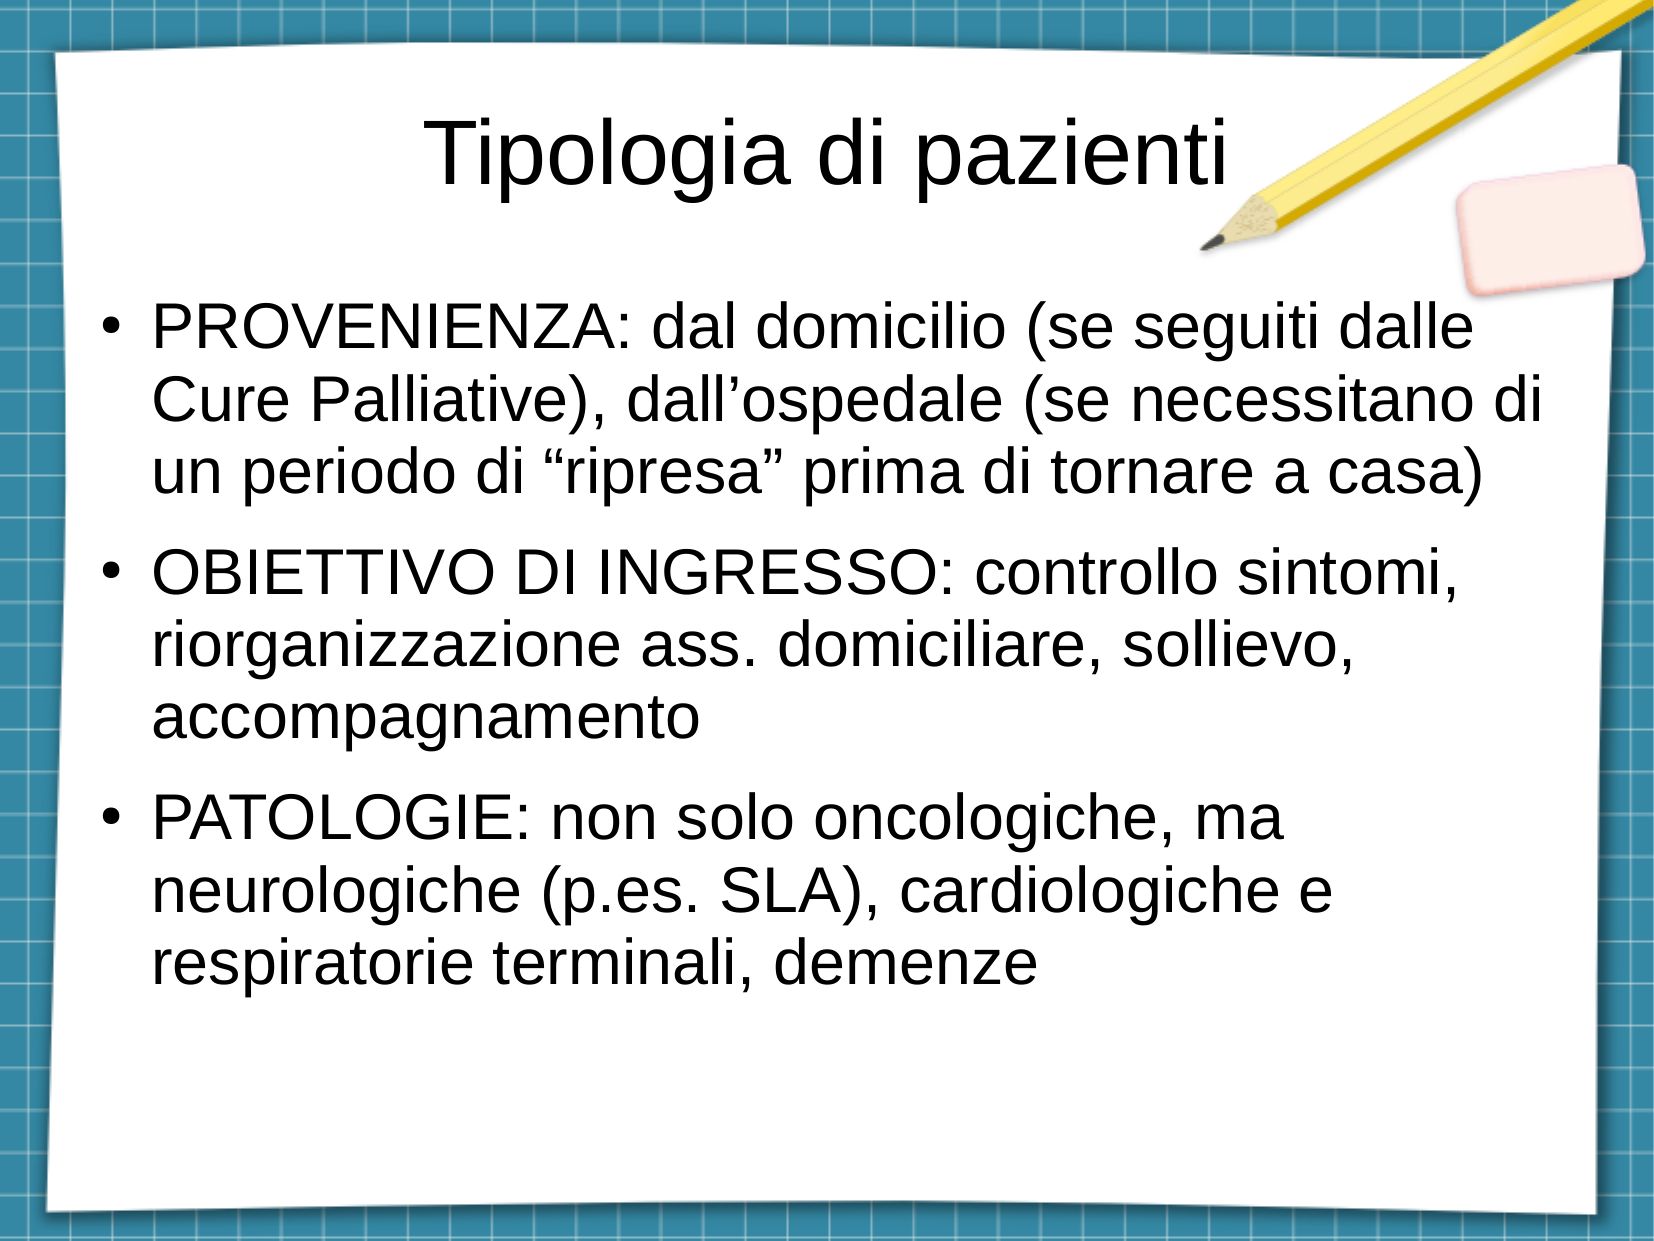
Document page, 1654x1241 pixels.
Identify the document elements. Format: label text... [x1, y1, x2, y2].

title Tipologia di pazienti [82, 49, 1571, 257]
list PROVENIENZA: dal domicilio (se seguiti dalle Cure Palliative), dall’ospedale (se necessitano di un periodo di “ripresa” prima di tornare a casa) OBIETTIVO DI INGRESSO: controllo sintomi, riorganizzazione ass. domiciliare, sollievo, accompagnamento PATOLOGIE: non solo oncologiche, ma neurologiche (p.es. SLA), cardiologiche e respiratorie terminali, demenze [82, 290, 1571, 1010]
picture [0, 0, 1654, 1241]
